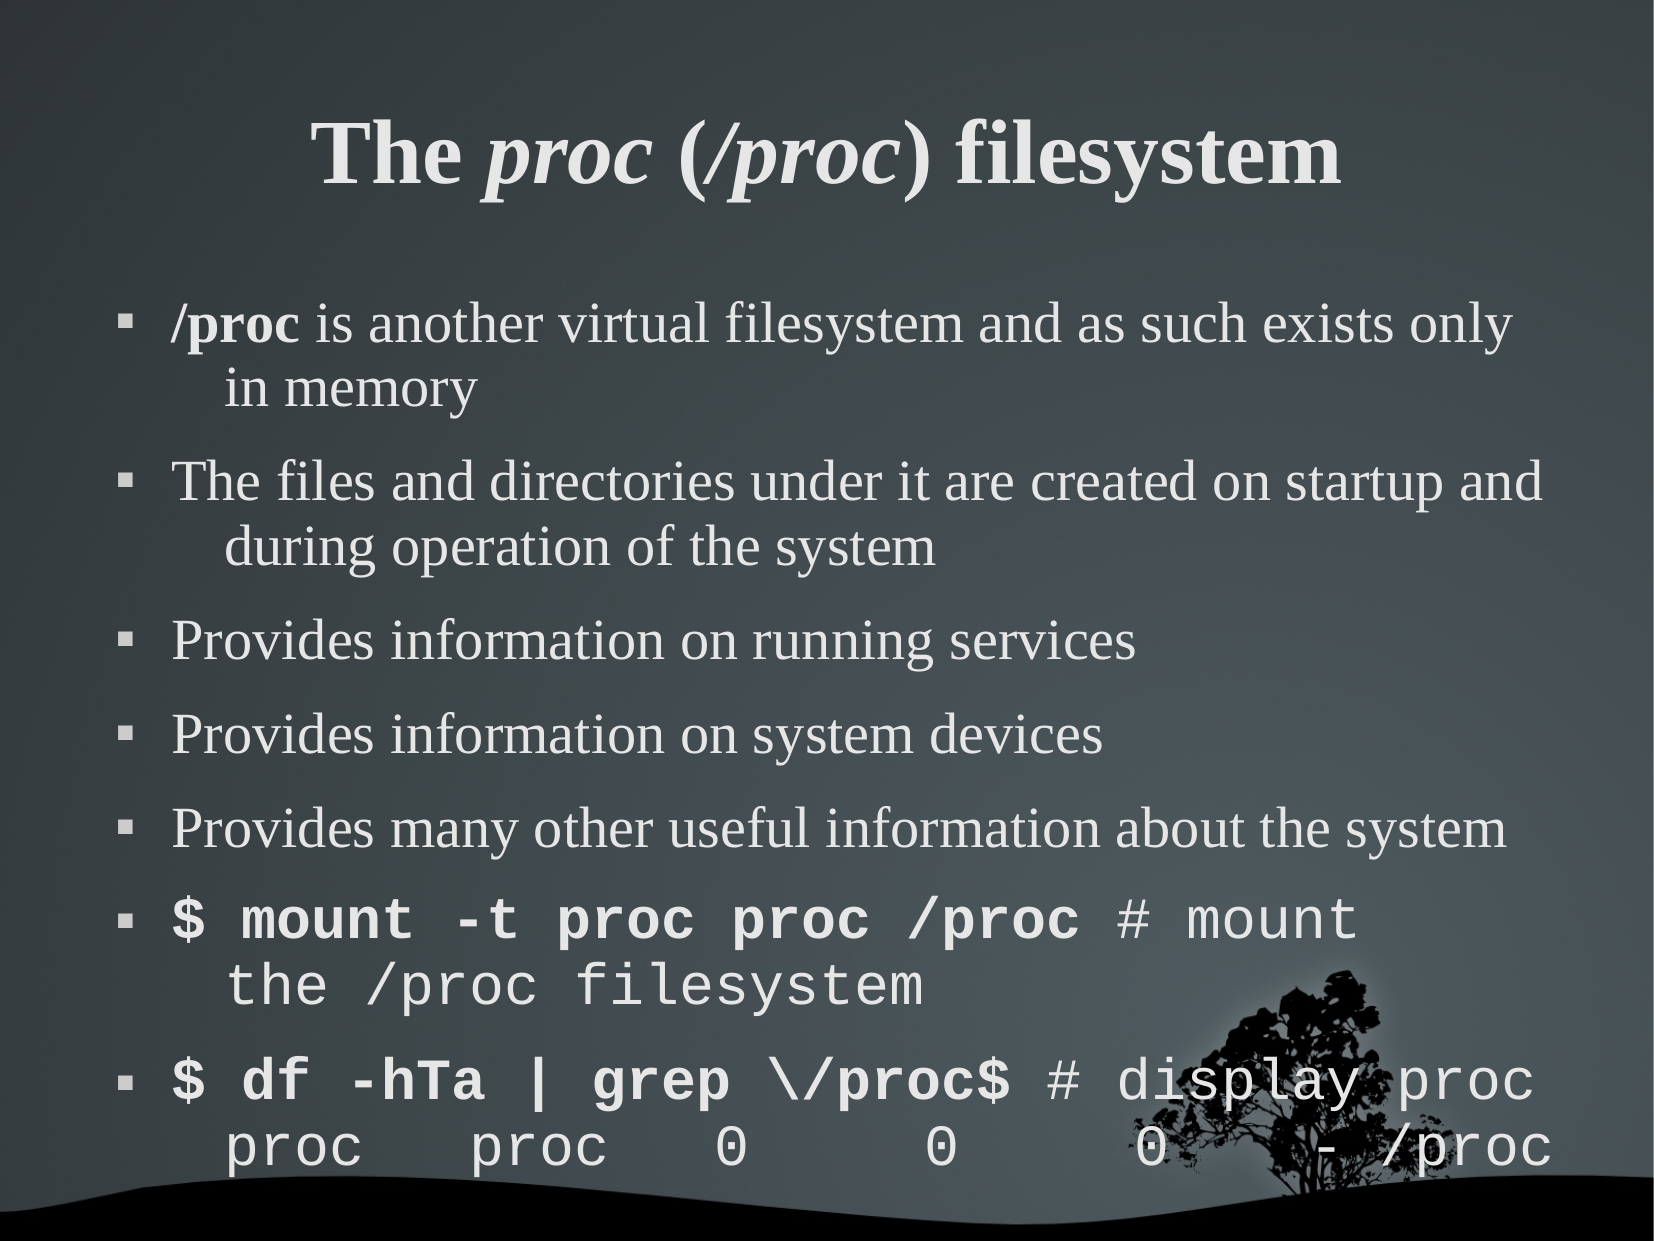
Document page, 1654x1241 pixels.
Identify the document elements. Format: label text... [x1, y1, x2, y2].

picture [0, 0, 1654, 1241]
title The proc (/proc) filesystem [82, 33, 1571, 273]
list /proc is another virtual filesystem and as such exists only in memory The files and directories under it are created on startup and during operation of the system Provides information on running services Provides information on system devices Provides many other useful information about the system $ mount -t proc proc /proc # mount the /proc filesystem $ df -hTa | grep \/proc$ # display proc proc proc 0 0 0 - /proc [82, 290, 1571, 1142]
